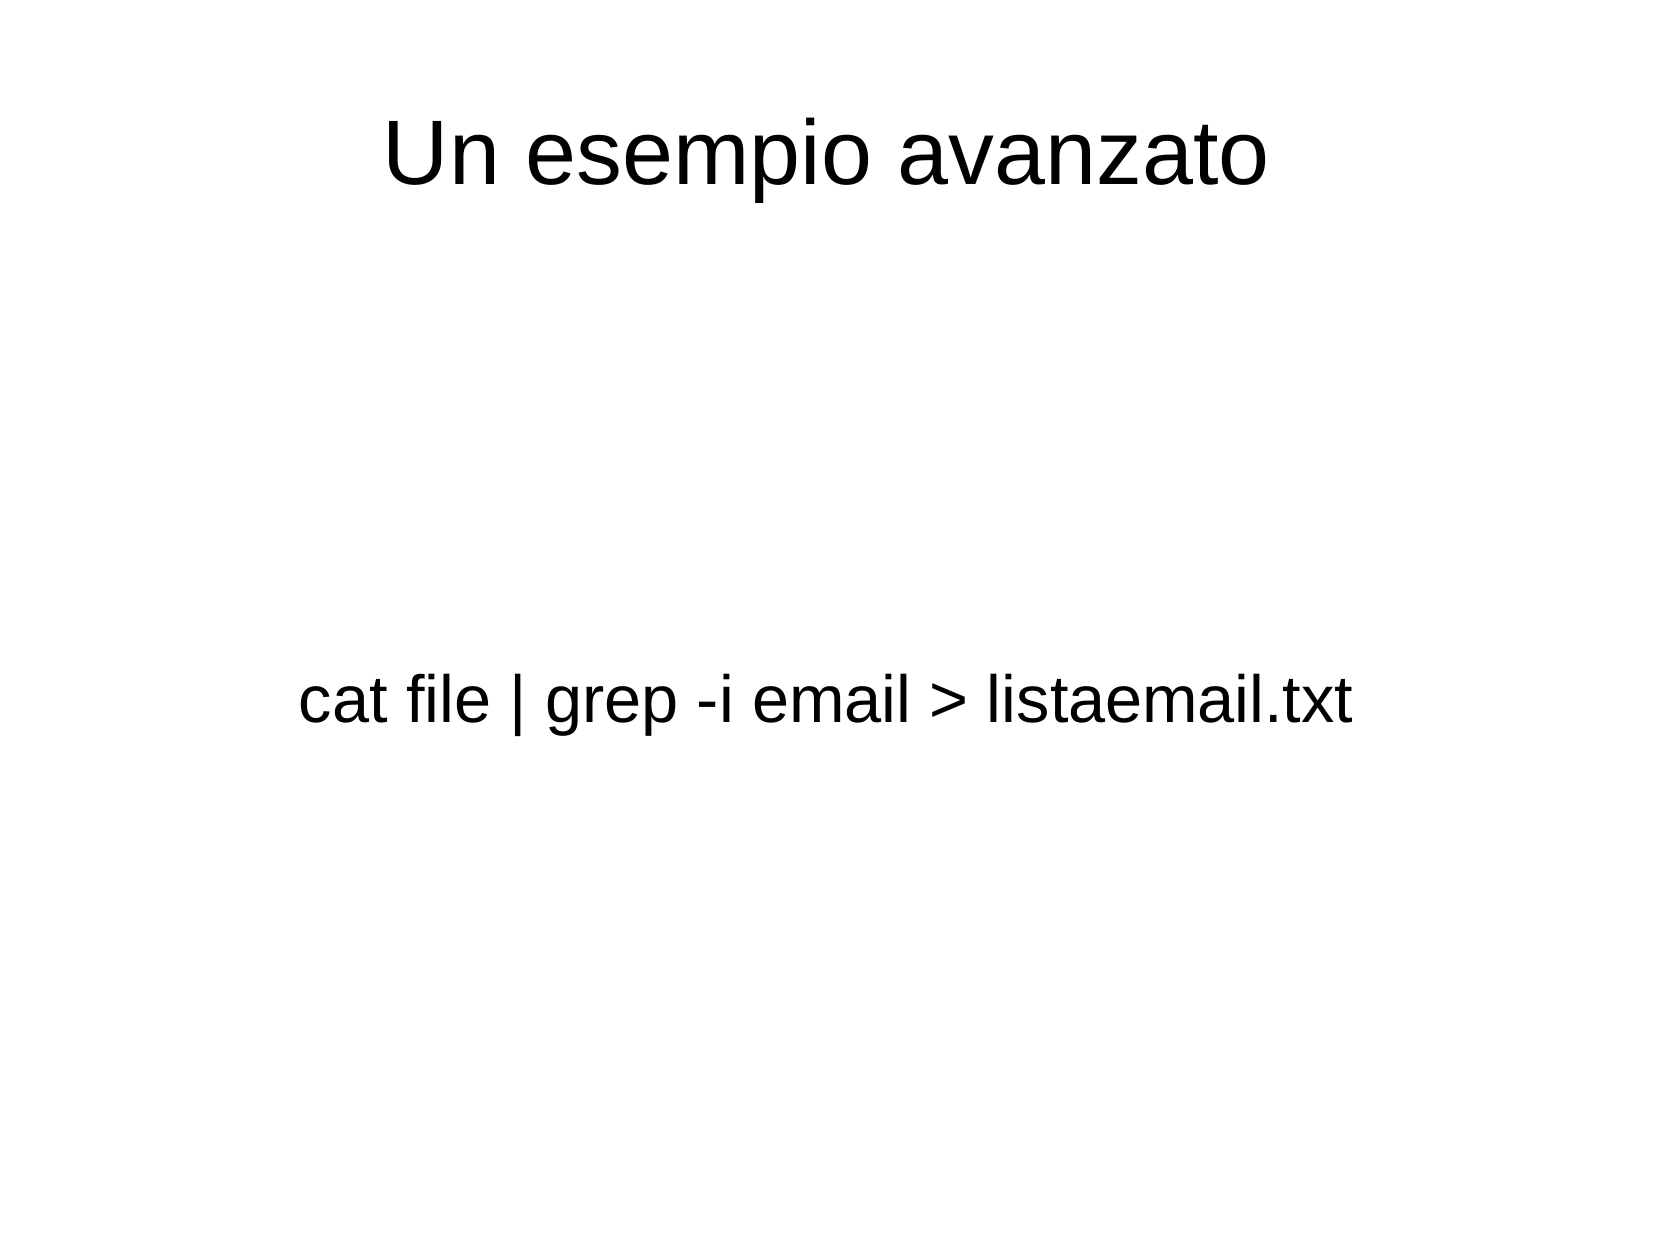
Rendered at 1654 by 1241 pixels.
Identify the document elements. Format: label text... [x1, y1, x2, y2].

title Un esempio avanzato [82, 49, 1571, 257]
subtitle cat file | grep -i email > listaemail.txt [82, 297, 1571, 1102]
